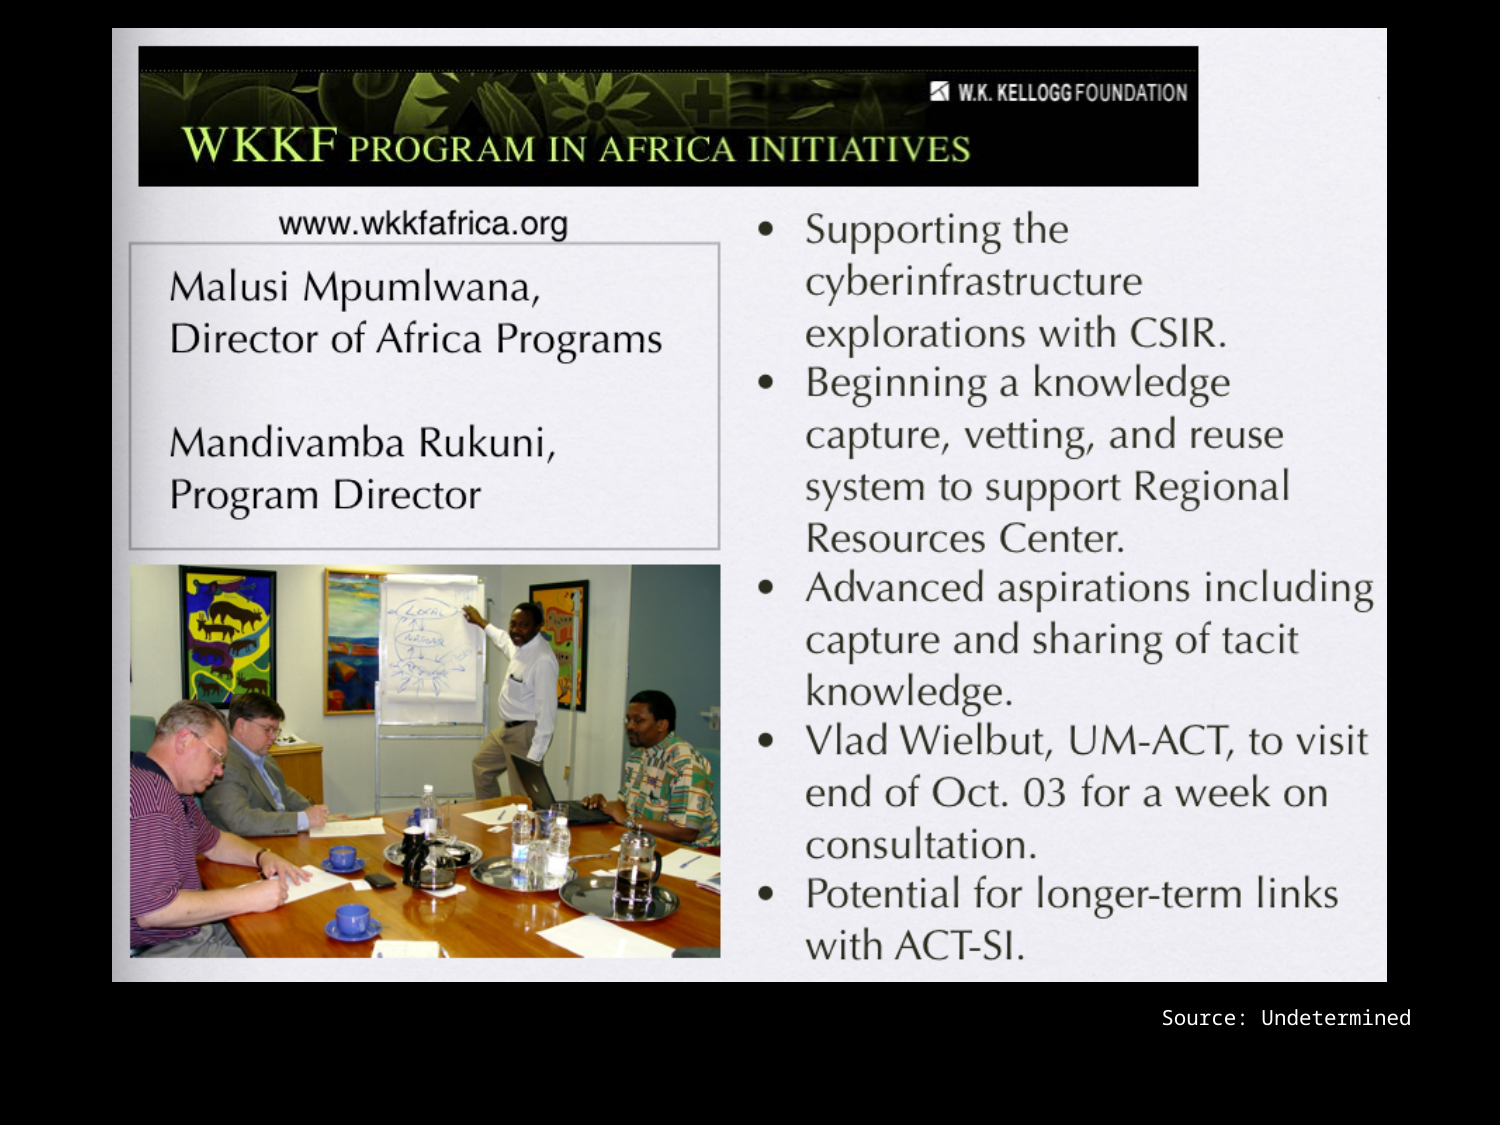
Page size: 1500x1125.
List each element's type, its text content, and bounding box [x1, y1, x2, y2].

picture [112, 28, 1387, 982]
text_box Source: Undetermined [1152, 999, 1422, 1035]
